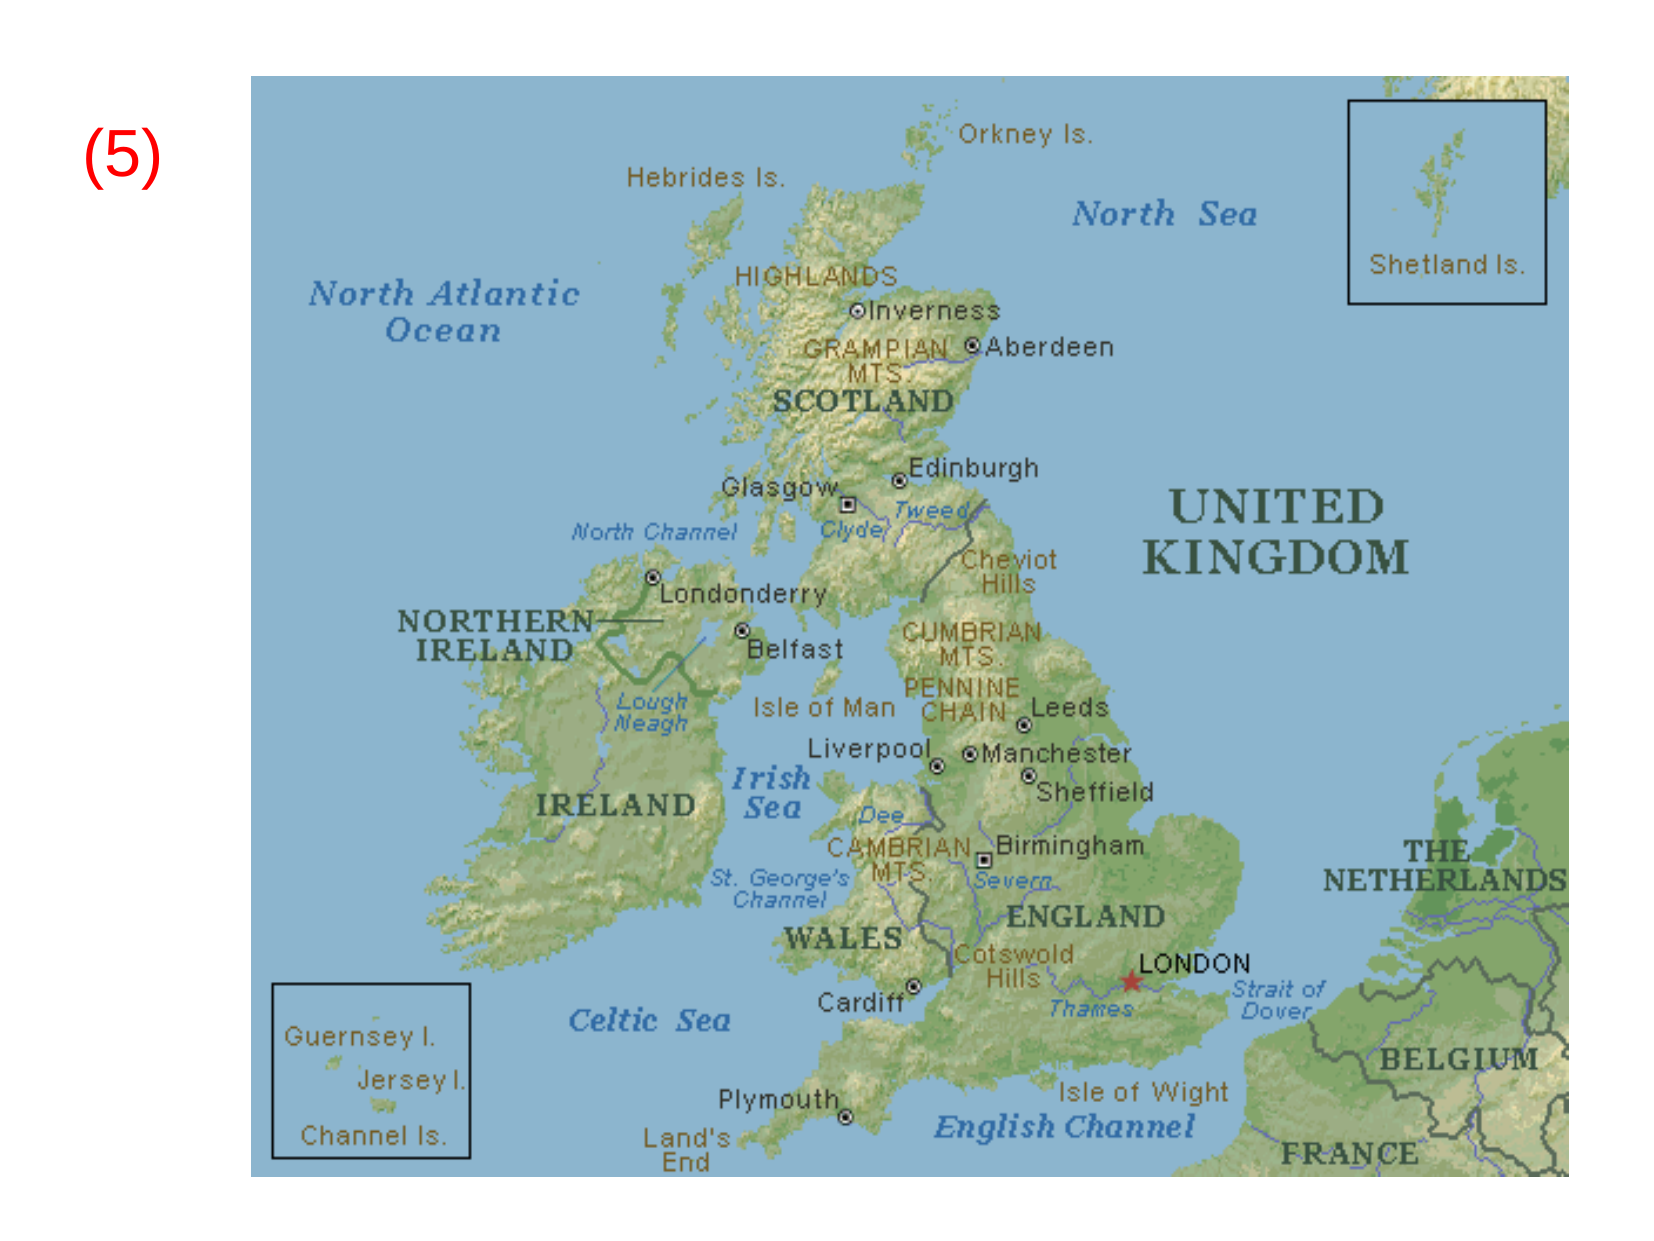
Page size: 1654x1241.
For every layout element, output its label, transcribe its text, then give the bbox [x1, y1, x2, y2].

picture [251, 257, 1569, 1177]
title (5) [82, 49, 1571, 257]
